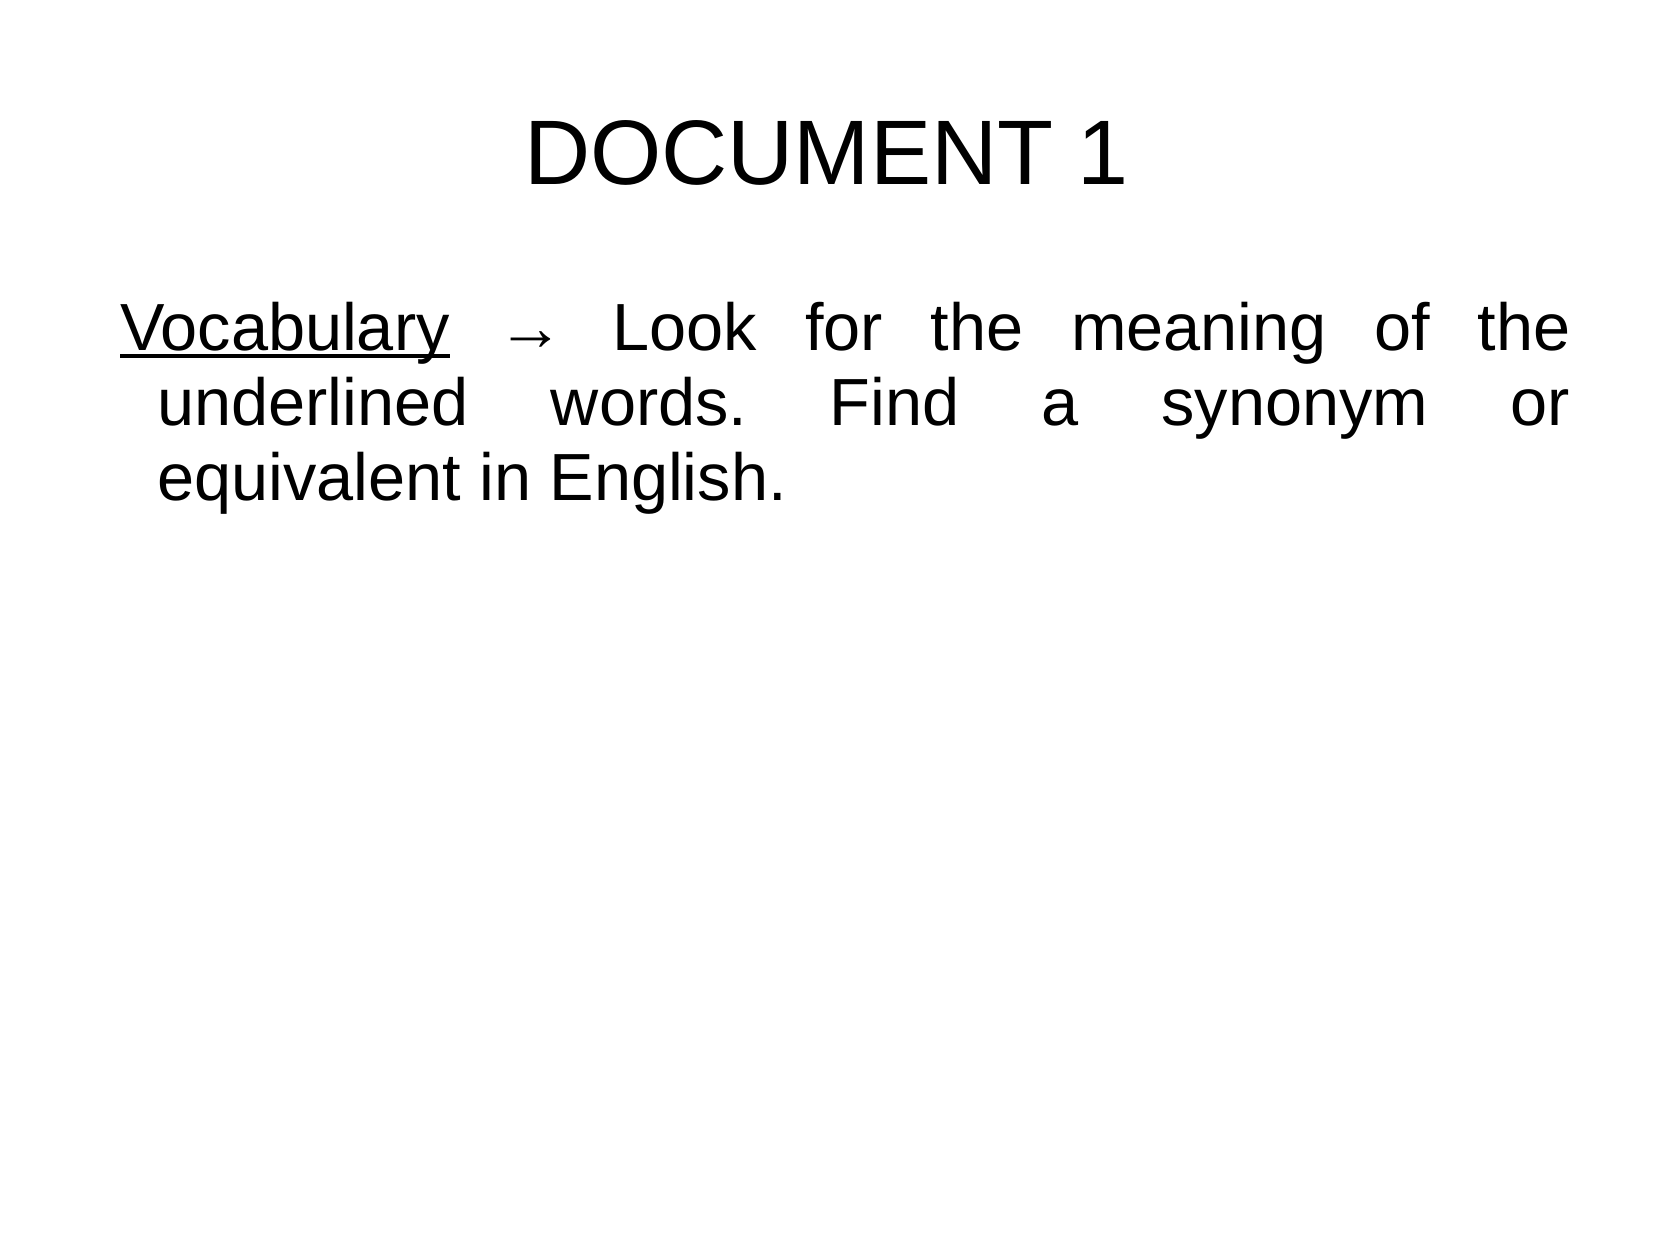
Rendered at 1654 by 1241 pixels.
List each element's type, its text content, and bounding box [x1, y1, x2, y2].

title DOCUMENT 1 [82, 49, 1571, 257]
list Vocabulary → Look for the meaning of the underlined words. Find a synonym or equivalent in English. [82, 290, 1571, 1109]
